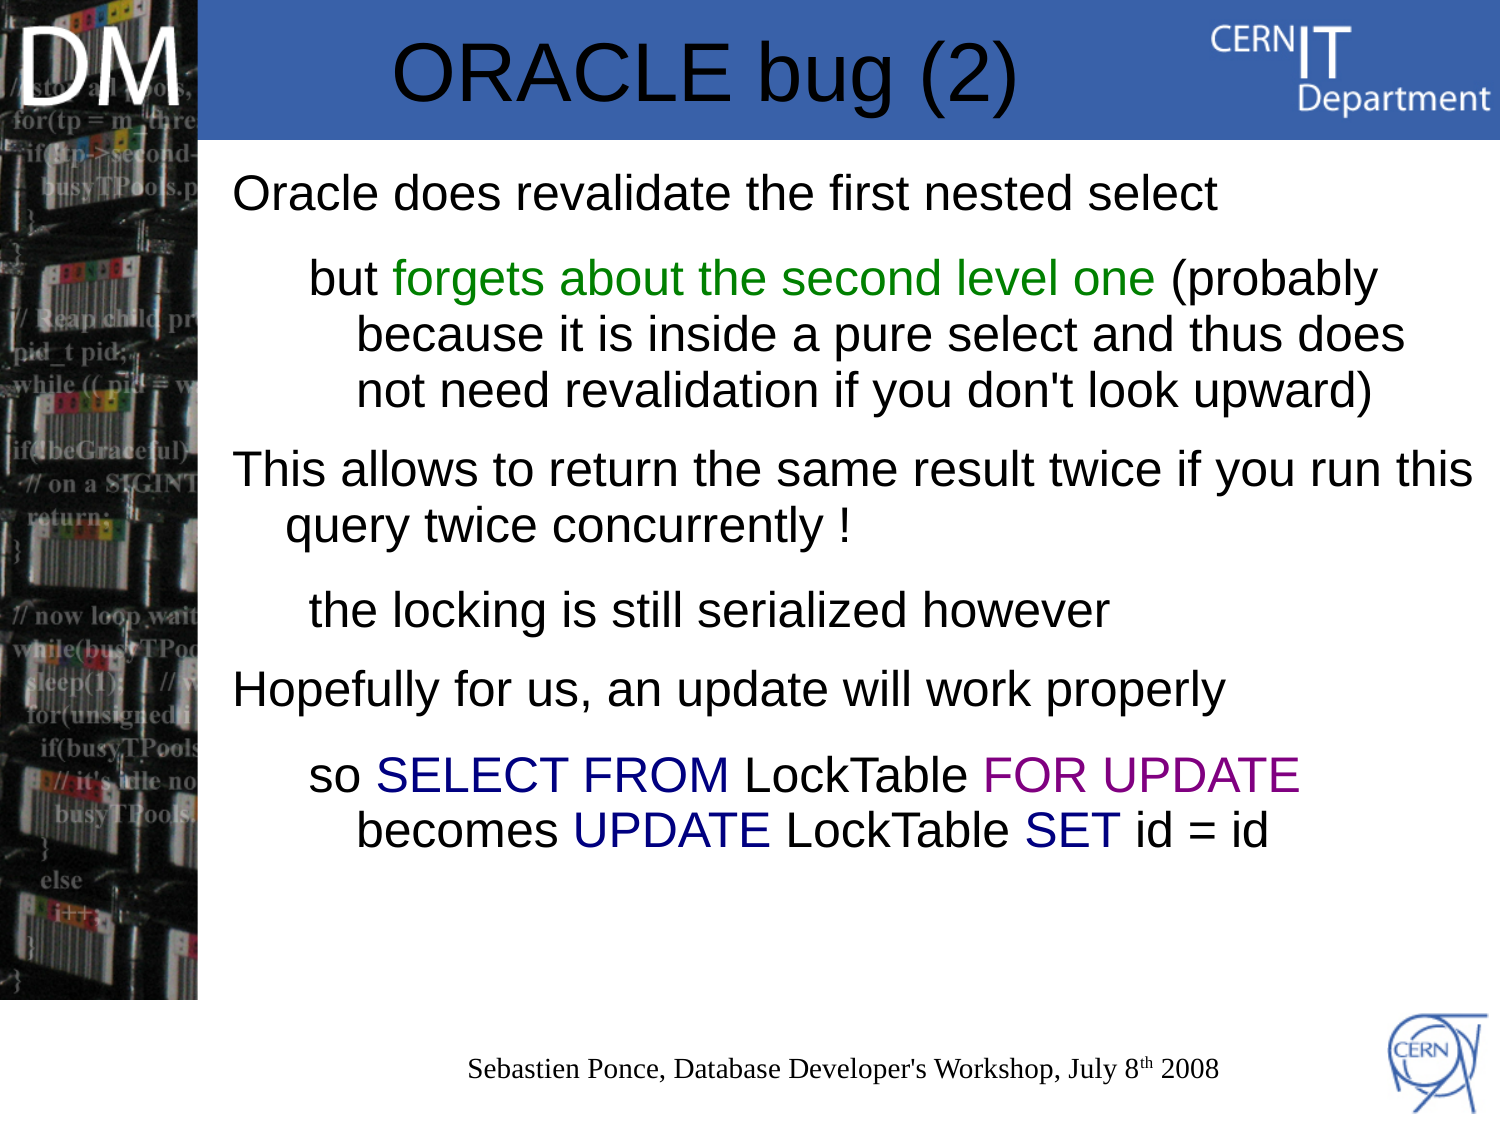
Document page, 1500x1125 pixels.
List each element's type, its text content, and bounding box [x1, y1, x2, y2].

picture [1387, 1012, 1489, 1114]
picture [198, 0, 1500, 140]
title ORACLE bug (2) [212, 0, 1201, 138]
list Oracle does revalidate the first nested select but forgets about the second level one (probably because it is inside a pure select and thus does not need revalidation if you don't look upward) This allows to return the same result twice if you run this query twice concurrently ! the locking is still serialized however Hopefully for us, an update will work properly so SELECT FROM LockTable FOR UPDATE becomes UPDATE LockTable SET id = id [199, 149, 1500, 991]
